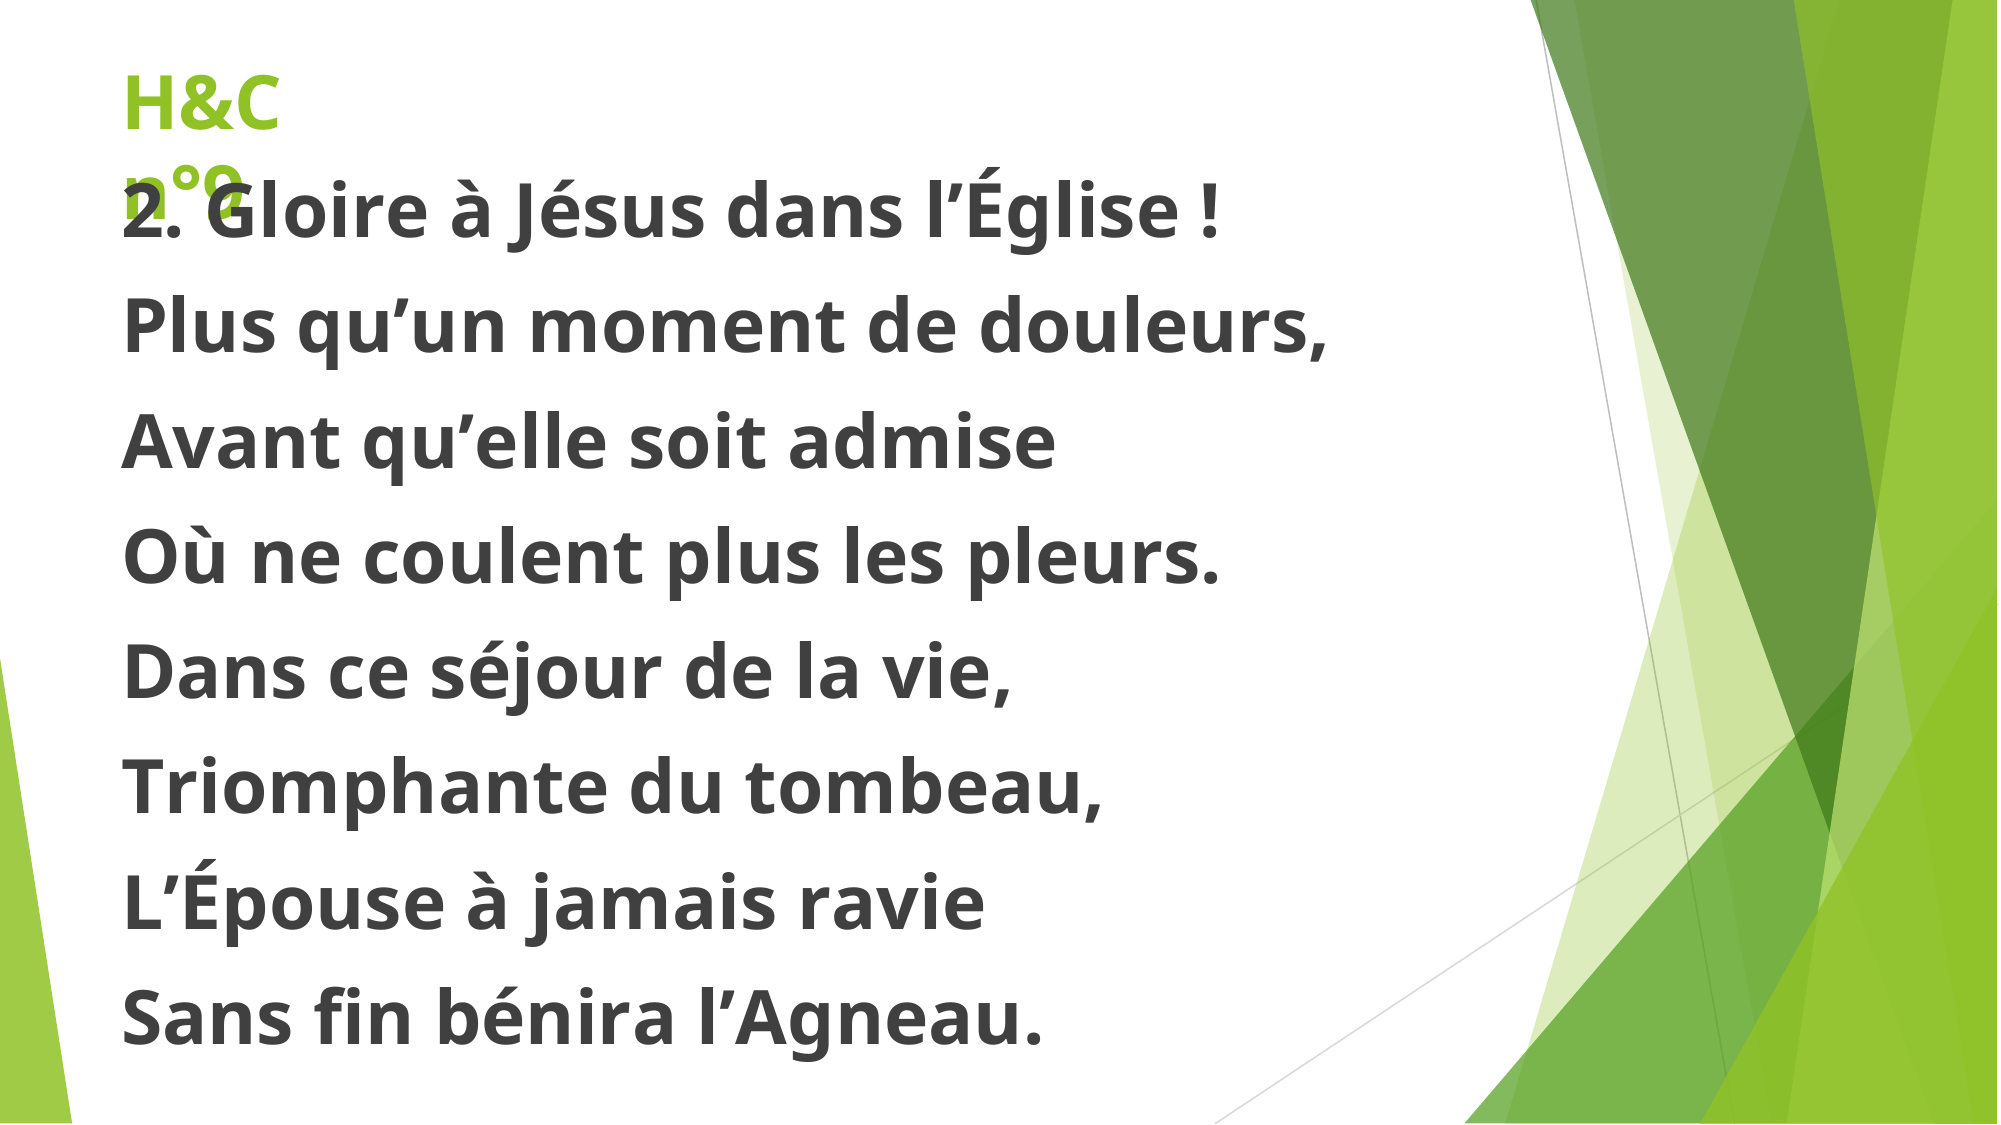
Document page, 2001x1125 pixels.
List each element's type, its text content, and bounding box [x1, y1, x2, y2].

text_box H&C n°9 [106, 47, 441, 141]
text_box 2. Gloire à Jésus dans l’Église ! Plus qu’un moment de douleurs, Avant qu’elle soit admise Où ne coulent plus les pleurs. Dans ce séjour de la vie, Triomphante du tombeau, L’Épouse à jamais ravie Sans fin bénira l’Agneau. [106, 141, 1730, 1075]
